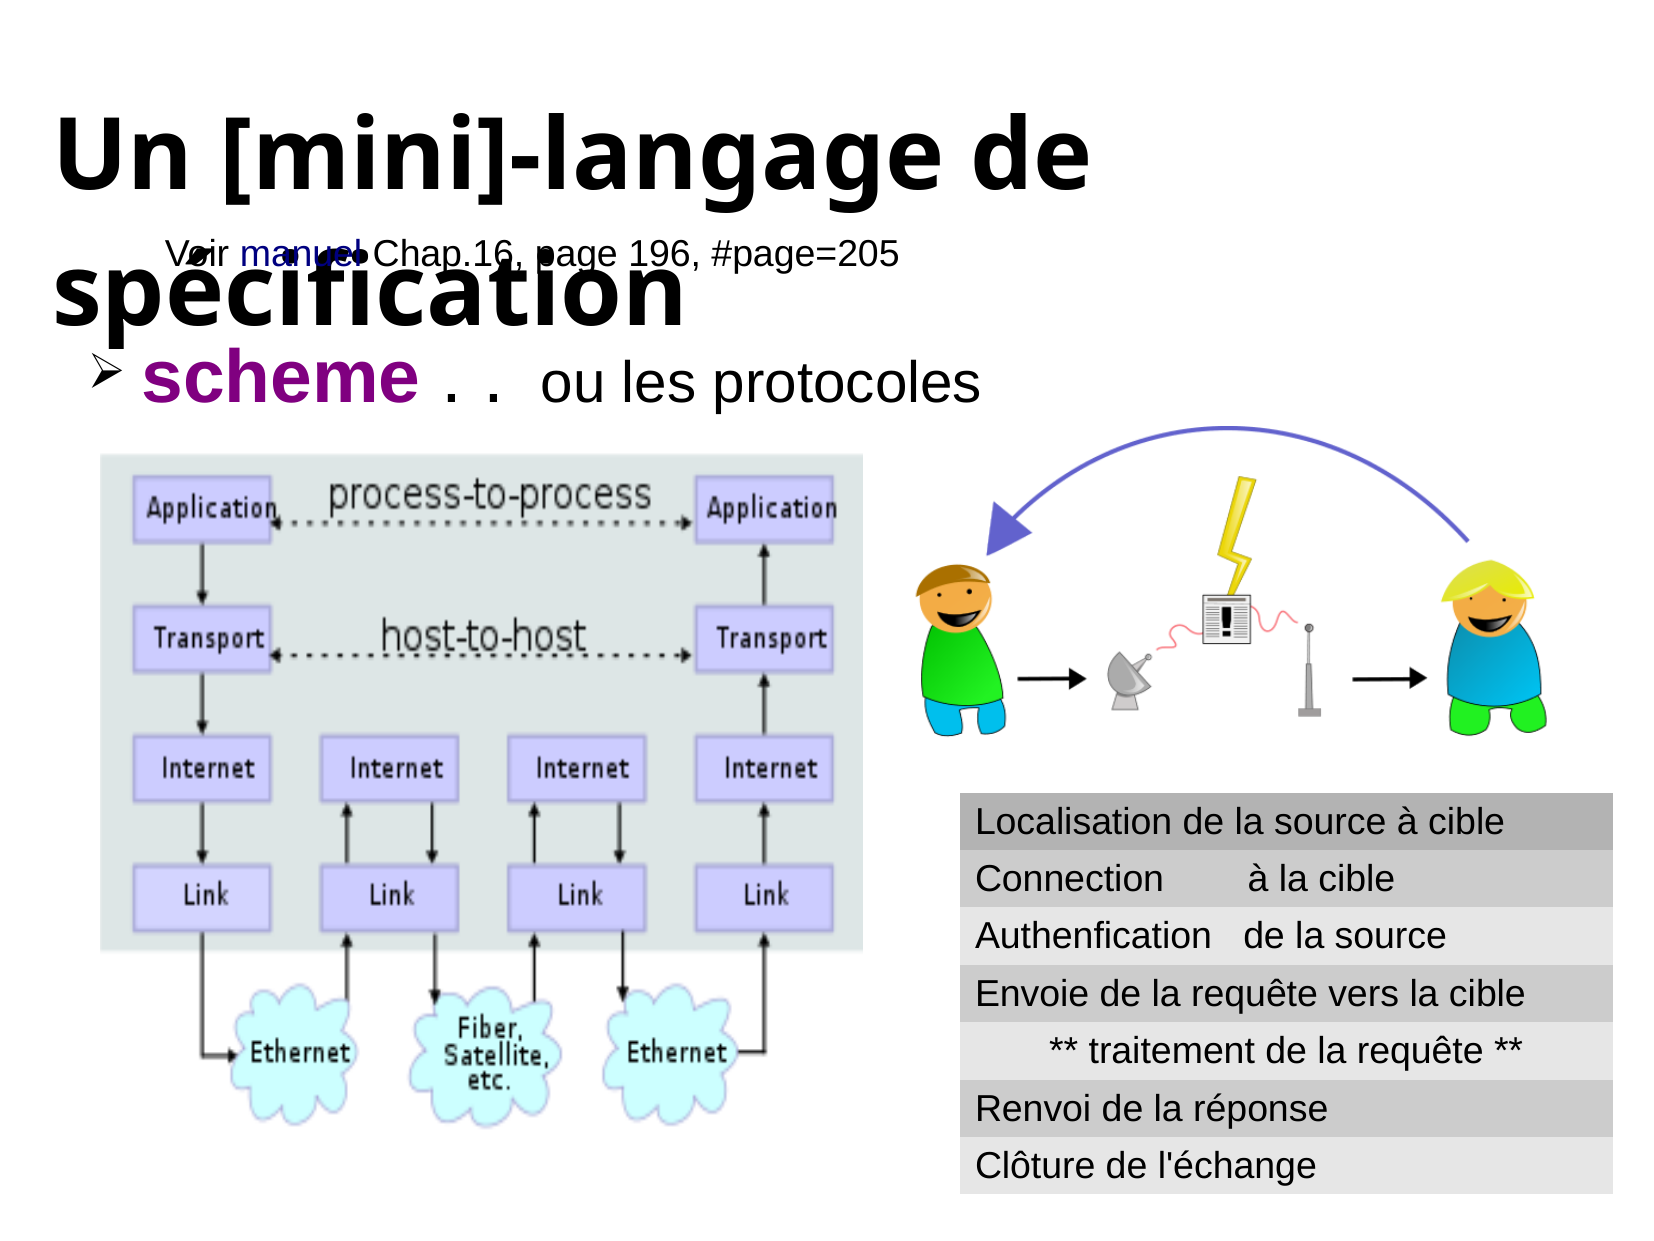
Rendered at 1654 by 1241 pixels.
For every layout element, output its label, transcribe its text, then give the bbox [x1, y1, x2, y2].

table_cell ** traitement de la requête ** [960, 1022, 1613, 1080]
picture [100, 449, 863, 1163]
picture [906, 426, 1576, 751]
table_cell Renvoi de la réponse [960, 1080, 1613, 1137]
table_header Localisation de la source à cible [960, 793, 1613, 850]
text_box Un [mini]-langage de spécification [37, 75, 1613, 219]
table_cell Authenfication de la source [960, 907, 1613, 965]
table_cell Clôture de l'échange [960, 1137, 1613, 1194]
text_box Voir manuel Chap.16, page 196, #page=205 [150, 225, 1463, 282]
table_cell Connection à la cible [960, 850, 1613, 907]
text_box scheme . . ou les protocoles [37, 262, 1613, 548]
table_cell Envoie de la requête vers la cible [960, 965, 1613, 1022]
